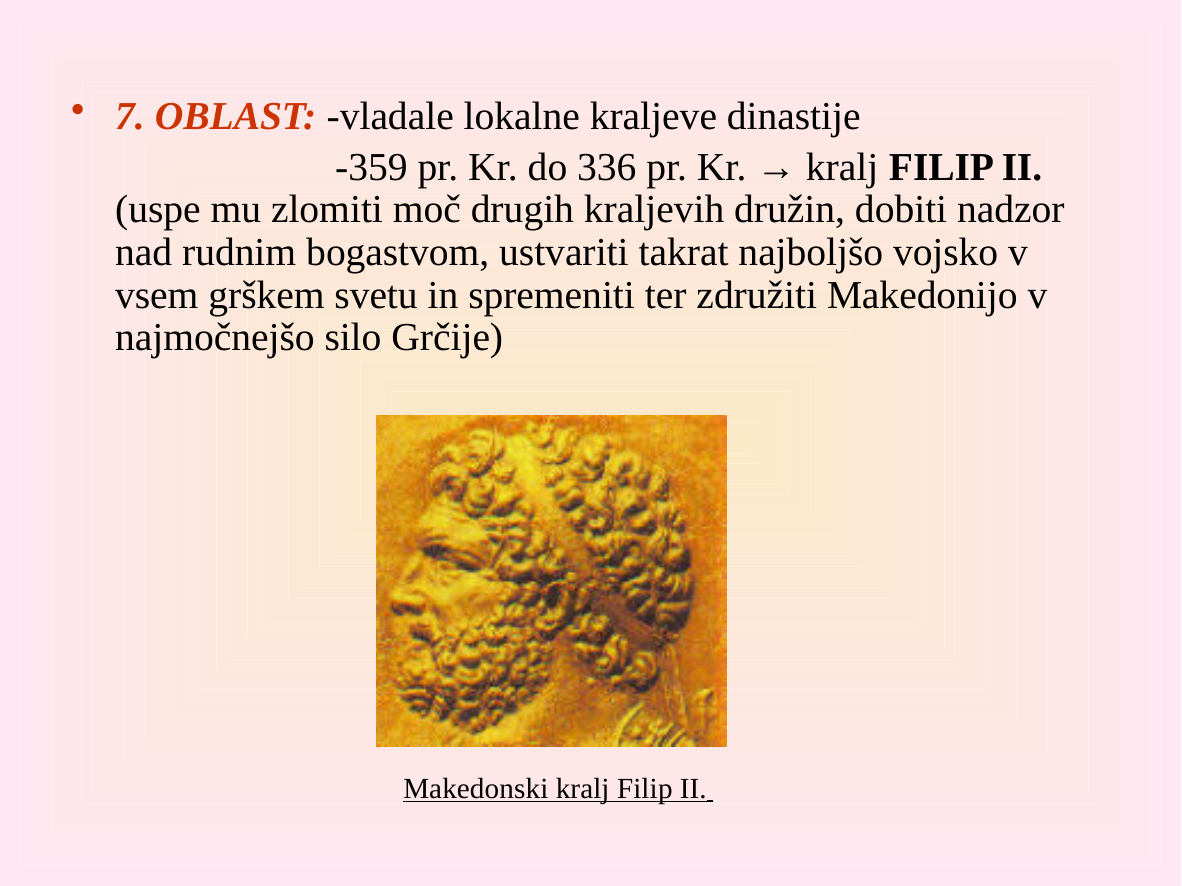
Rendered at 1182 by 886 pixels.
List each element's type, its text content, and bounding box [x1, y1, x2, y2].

text_box Makedonski kralj Filip II. [376, 759, 740, 816]
list 7. OBLAST: -vladale lokalne kraljeve dinastije -359 pr. Kr. do 336 pr. Kr. → kralj FILIP II. (uspe mu zlomiti moč drugih kraljevih družin, dobiti nadzor nad rudnim bogastvom, ustvariti takrat najboljšo vojsko v vsem grškem svetu in spremeniti ter združiti Makedonijo v najmočnejšo silo Grčije) [59, 89, 1112, 378]
picture [376, 415, 727, 747]
